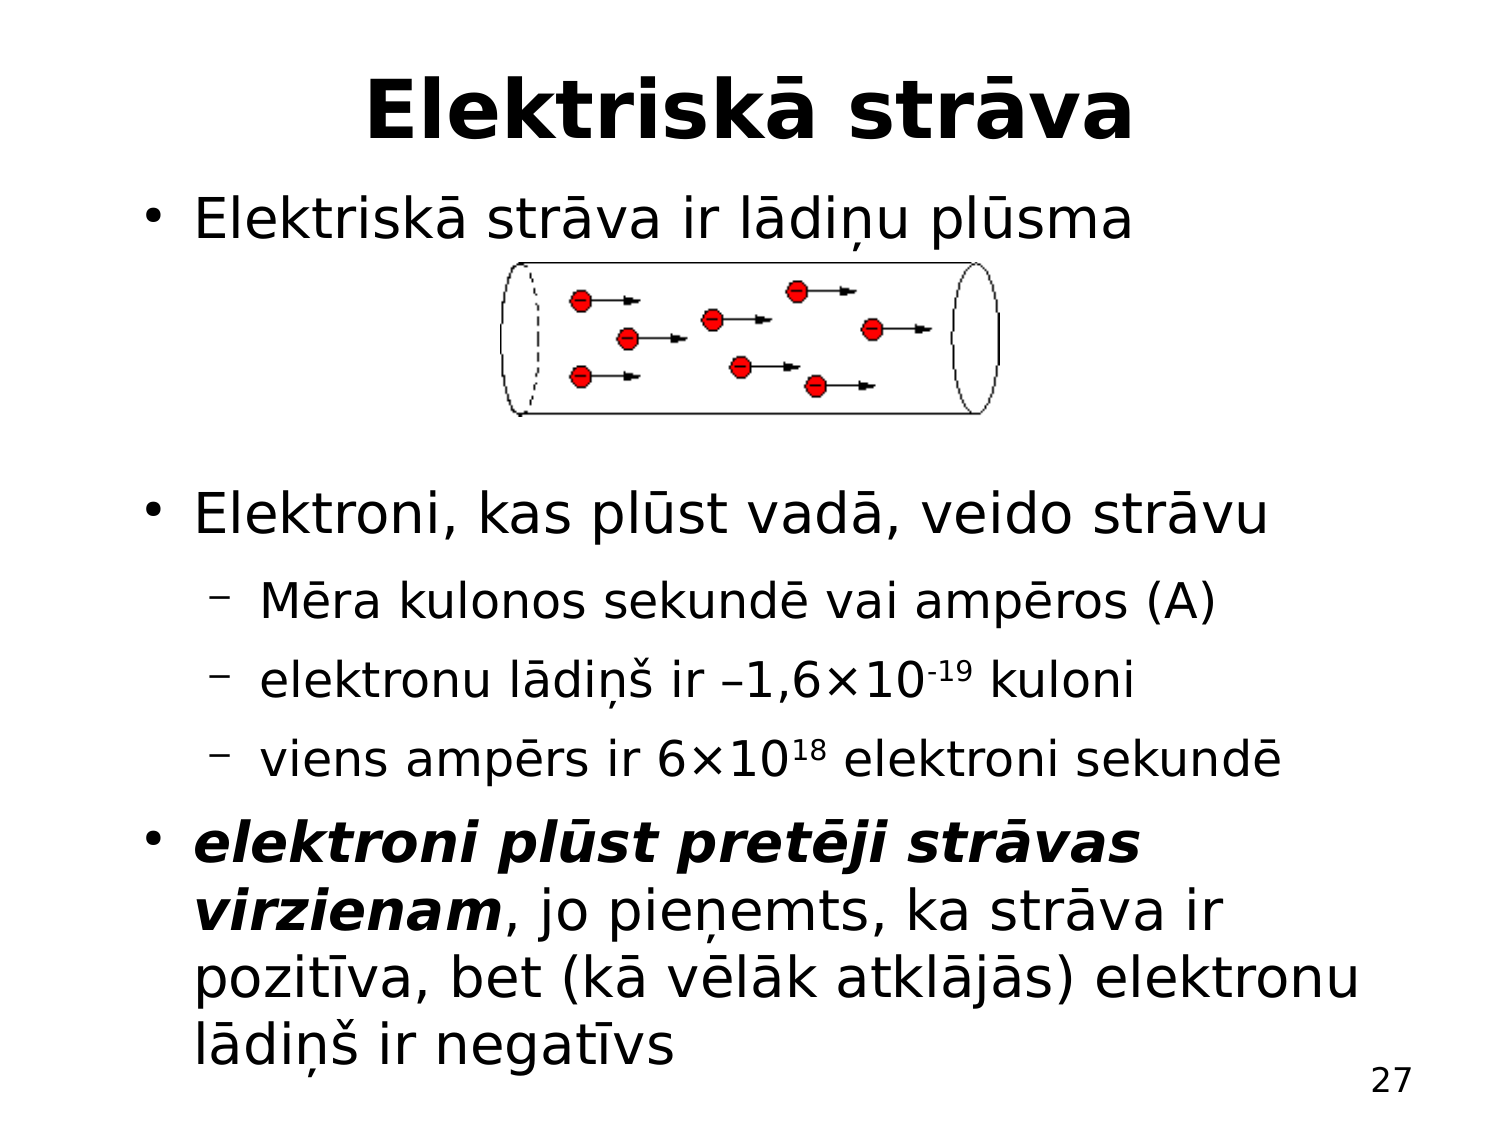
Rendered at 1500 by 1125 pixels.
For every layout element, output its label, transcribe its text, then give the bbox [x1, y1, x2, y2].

picture [500, 262, 1000, 417]
list Elektriskā strāva ir lādiņu plūsma Elektroni, kas plūst vadā, veido strāvu Mēra kulonos sekundē vai ampēros (A) elektronu lādiņš ir –1,6×10-19 kuloni viens ampērs ir 6×1018 elektroni sekundē elektroni plūst pretēji strāvas virzienam, jo pieņemts, ka strāva ir pozitīva, bet (kā vēlāk atklājās) elektronu lādiņš ir negatīvs [112, 174, 1388, 1088]
title Elektriskā strāva [112, 12, 1388, 174]
